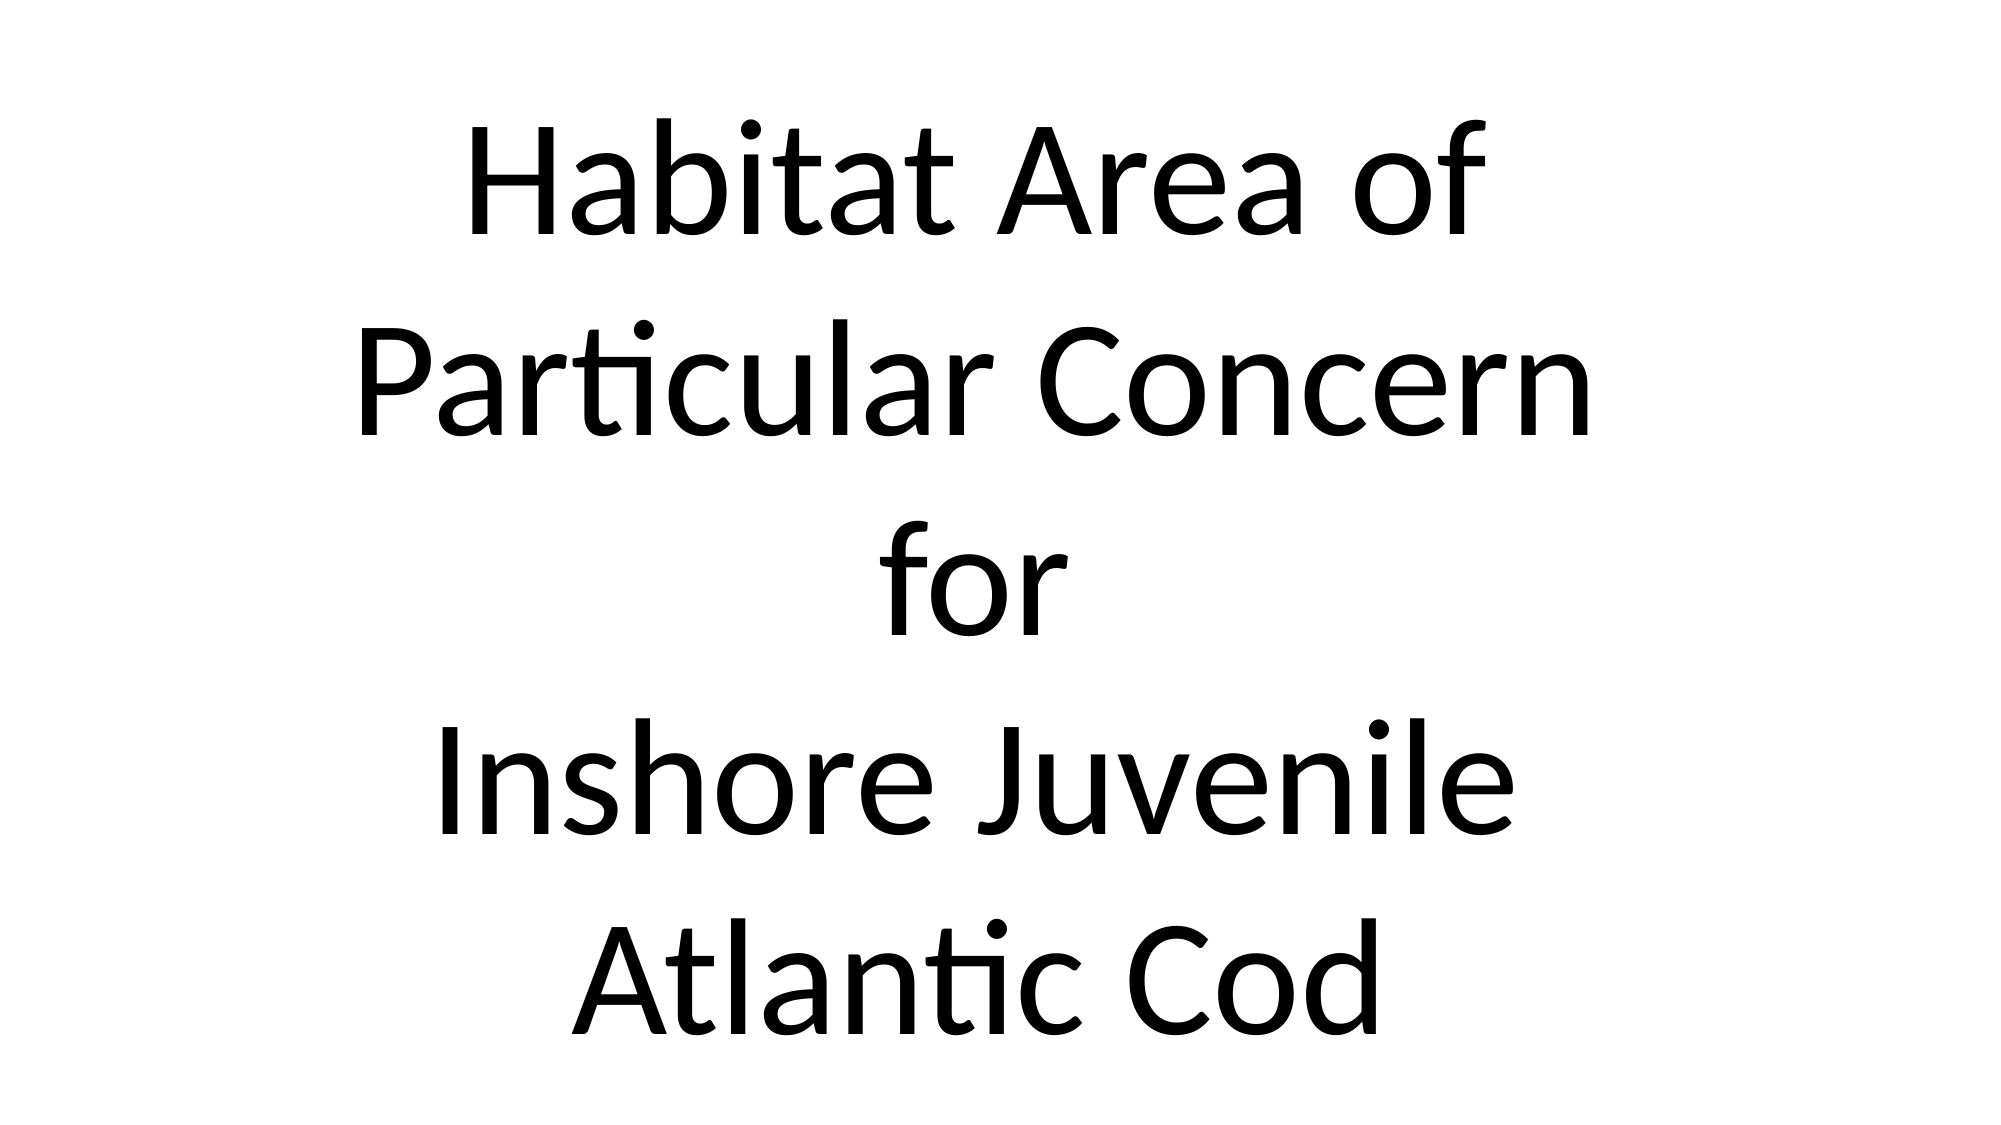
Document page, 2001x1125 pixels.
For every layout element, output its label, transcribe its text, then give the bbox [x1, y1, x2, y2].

text_box Habitat Area of Particular Concern for Inshore Juvenile Atlantic Cod [78, 60, 1910, 1076]
